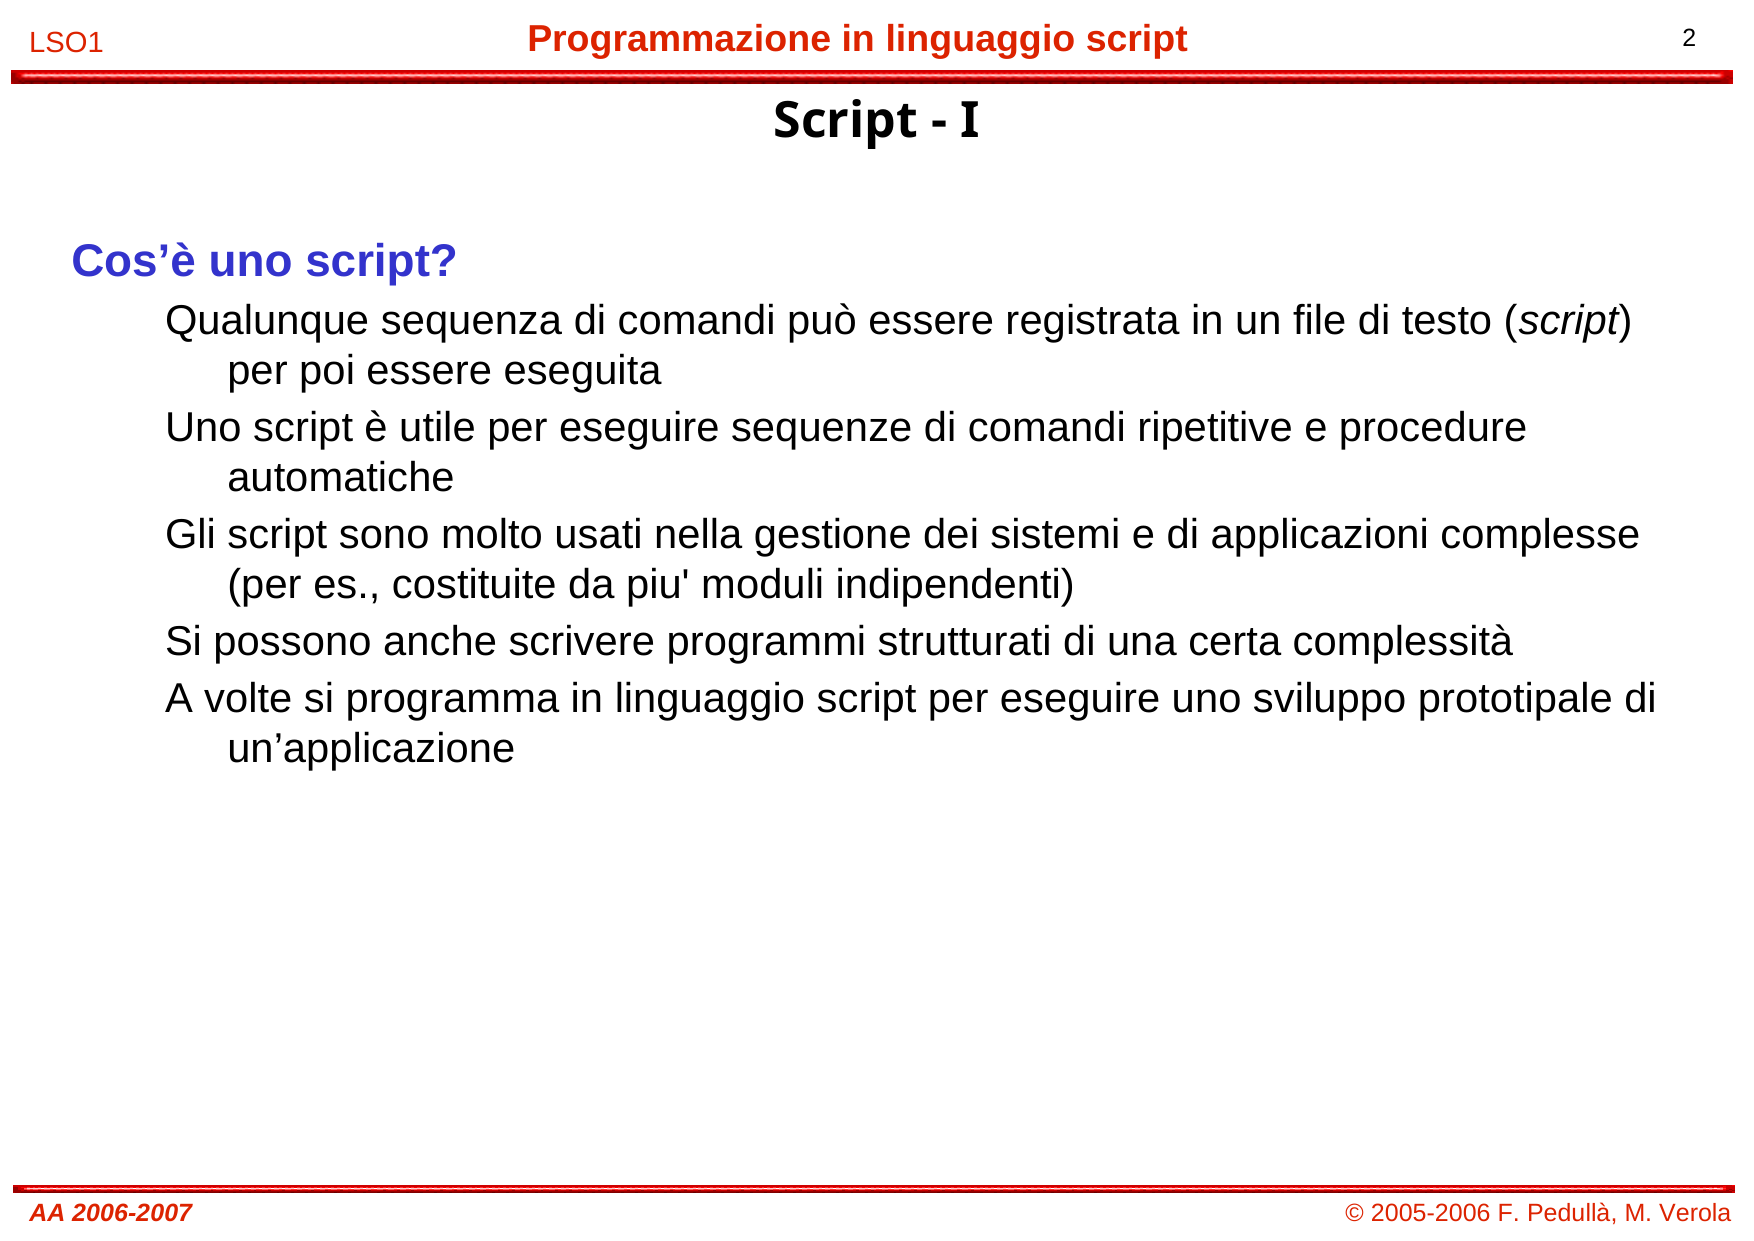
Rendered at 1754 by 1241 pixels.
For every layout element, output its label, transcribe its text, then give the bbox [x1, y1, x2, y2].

list Cos’è uno script? Qualunque sequenza di comandi può essere registrata in un file di testo (script) per poi essere eseguita Uno script è utile per eseguire sequenze di comandi ripetitive e procedure automatiche Gli script sono molto usati nella gestione dei sistemi e di applicazioni complesse (per es., costituite da piu' moduli indipendenti) Si possono anche scrivere programmi strutturati di una certa complessità A volte si programma in linguaggio script per eseguire uno sviluppo prototipale di un’applicazione [56, 223, 1694, 1209]
title Script - I [747, 72, 1006, 168]
picture [13, 1185, 56, 1193]
picture [11, 70, 1733, 84]
picture [1694, 1185, 1735, 1193]
